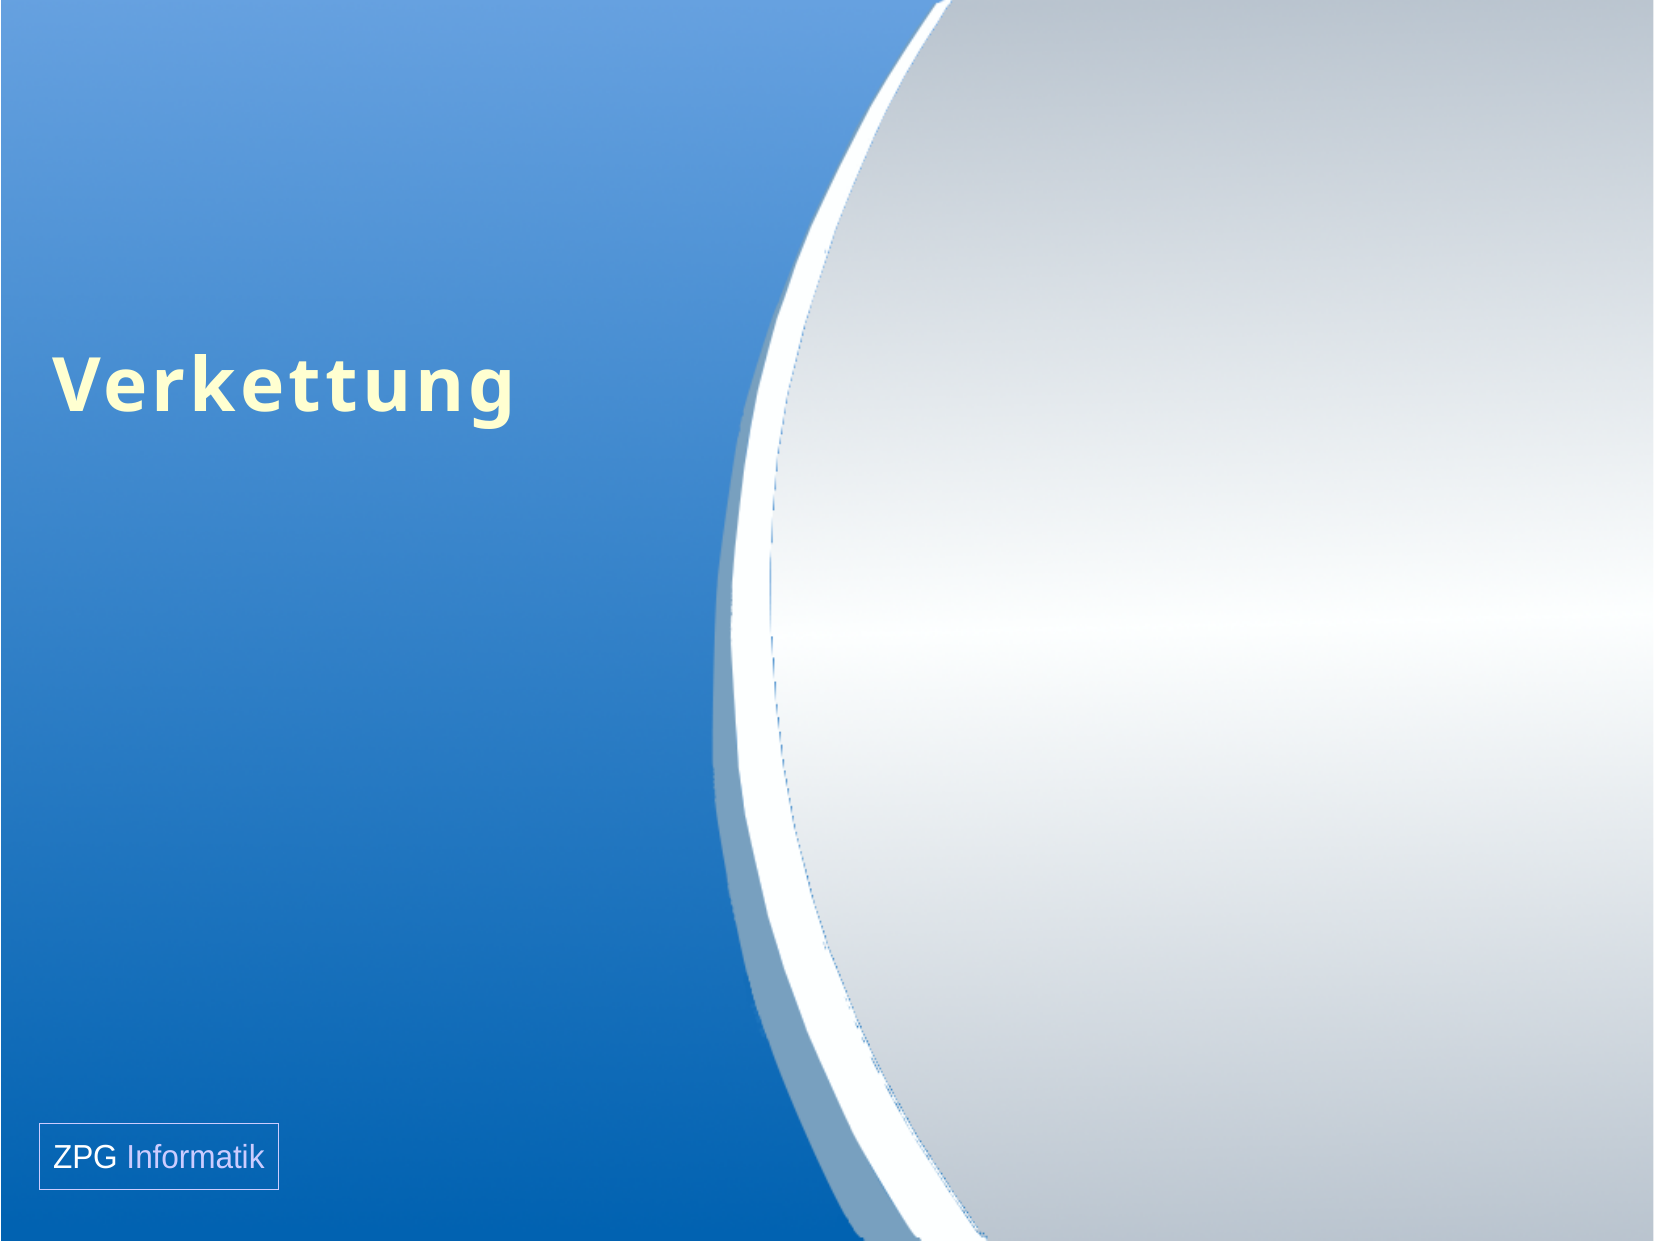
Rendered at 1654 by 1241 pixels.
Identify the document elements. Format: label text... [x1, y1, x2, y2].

picture [1, 0, 1654, 1241]
text_box Verkettung [37, 323, 780, 610]
text_box ZPG Informatik [39, 1123, 279, 1190]
